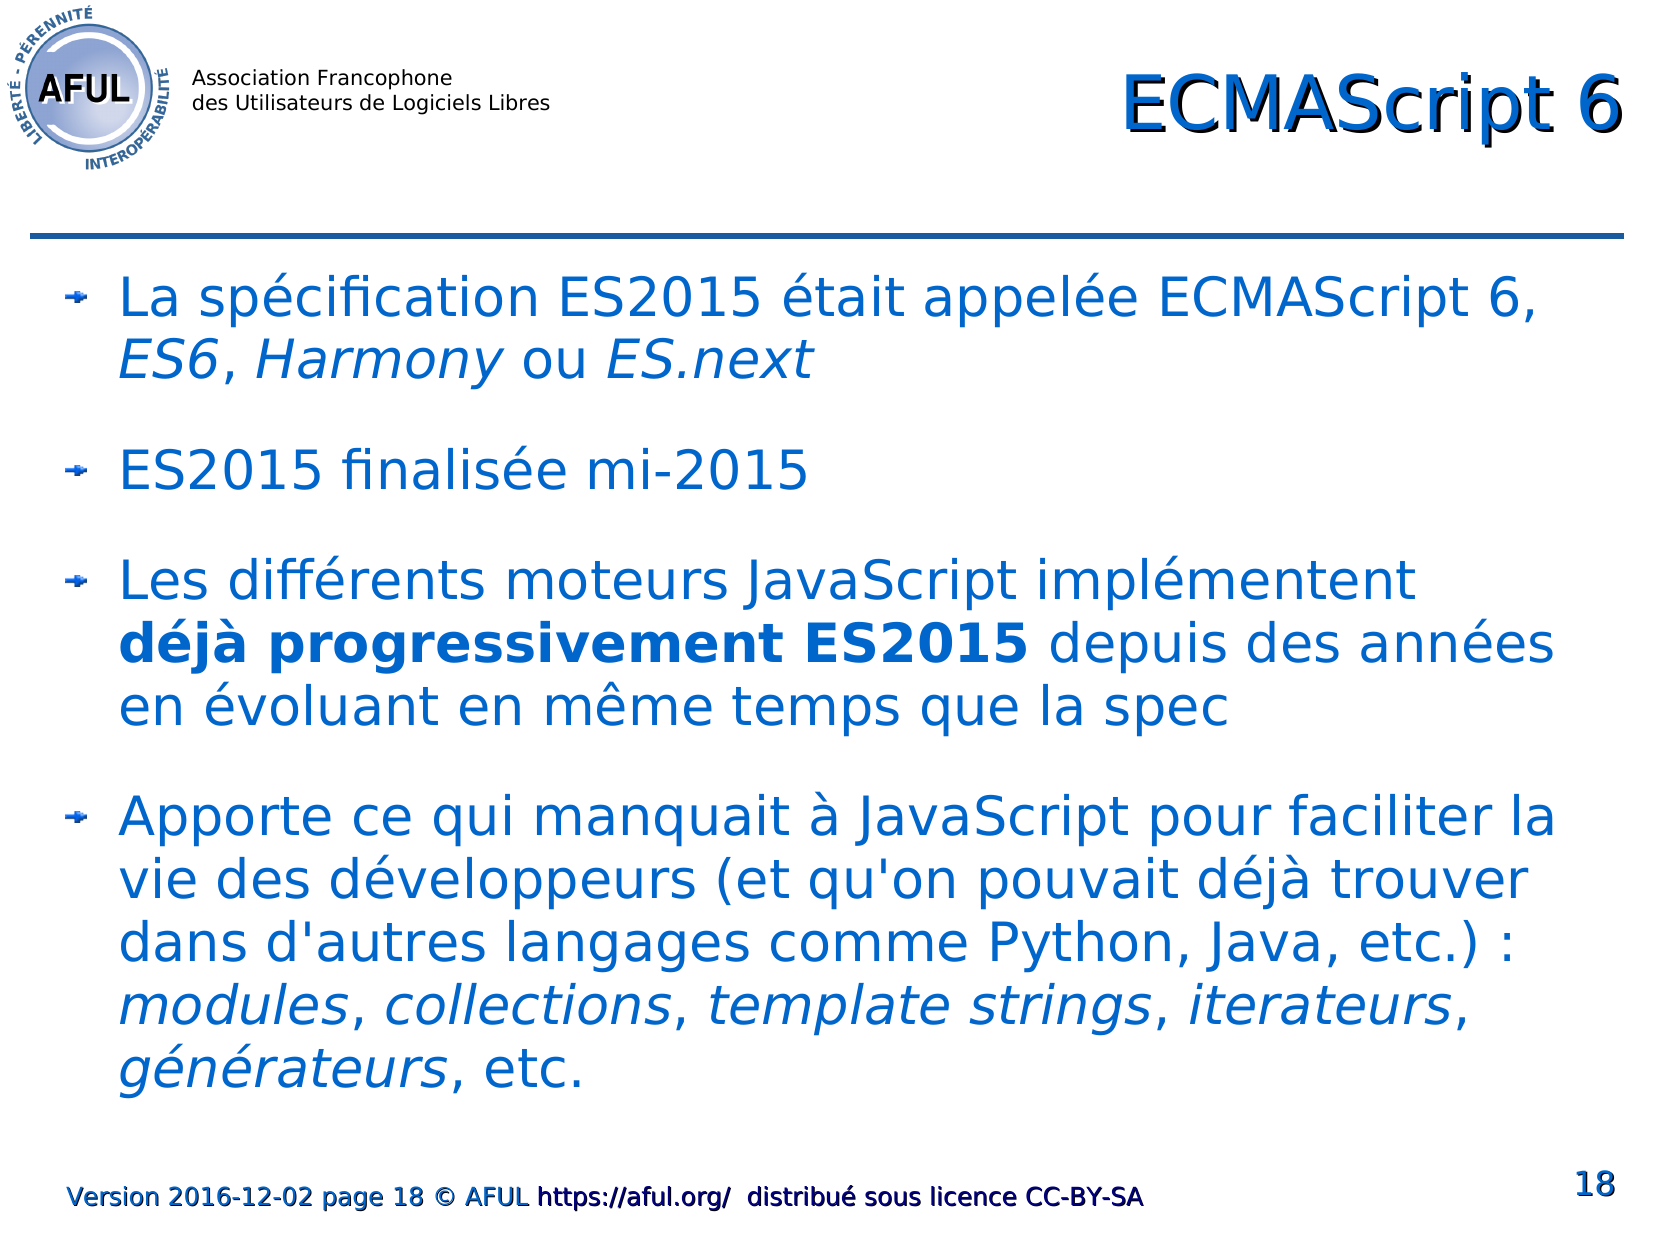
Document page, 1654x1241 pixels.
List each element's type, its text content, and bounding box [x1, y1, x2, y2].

title ECMAScript 6 [501, 0, 1625, 207]
picture [0, 0, 178, 178]
list La spécification ES2015 était appelée ECMAScript 6, ES6, Harmony ou ES.next ES2015 finalisée mi-2015 Les différents moteurs JavaScript implémentent déjà progressivement ES2015 depuis des années en évoluant en même temps que la spec Apporte ce qui manquait à JavaScript pour faciliter la vie des développeurs (et qu'on pouvait déjà trouver dans d'autres langages comme Python, Java, etc.) : modules, collections, template strings, iterateurs, générateurs, etc. [47, 265, 1595, 1211]
